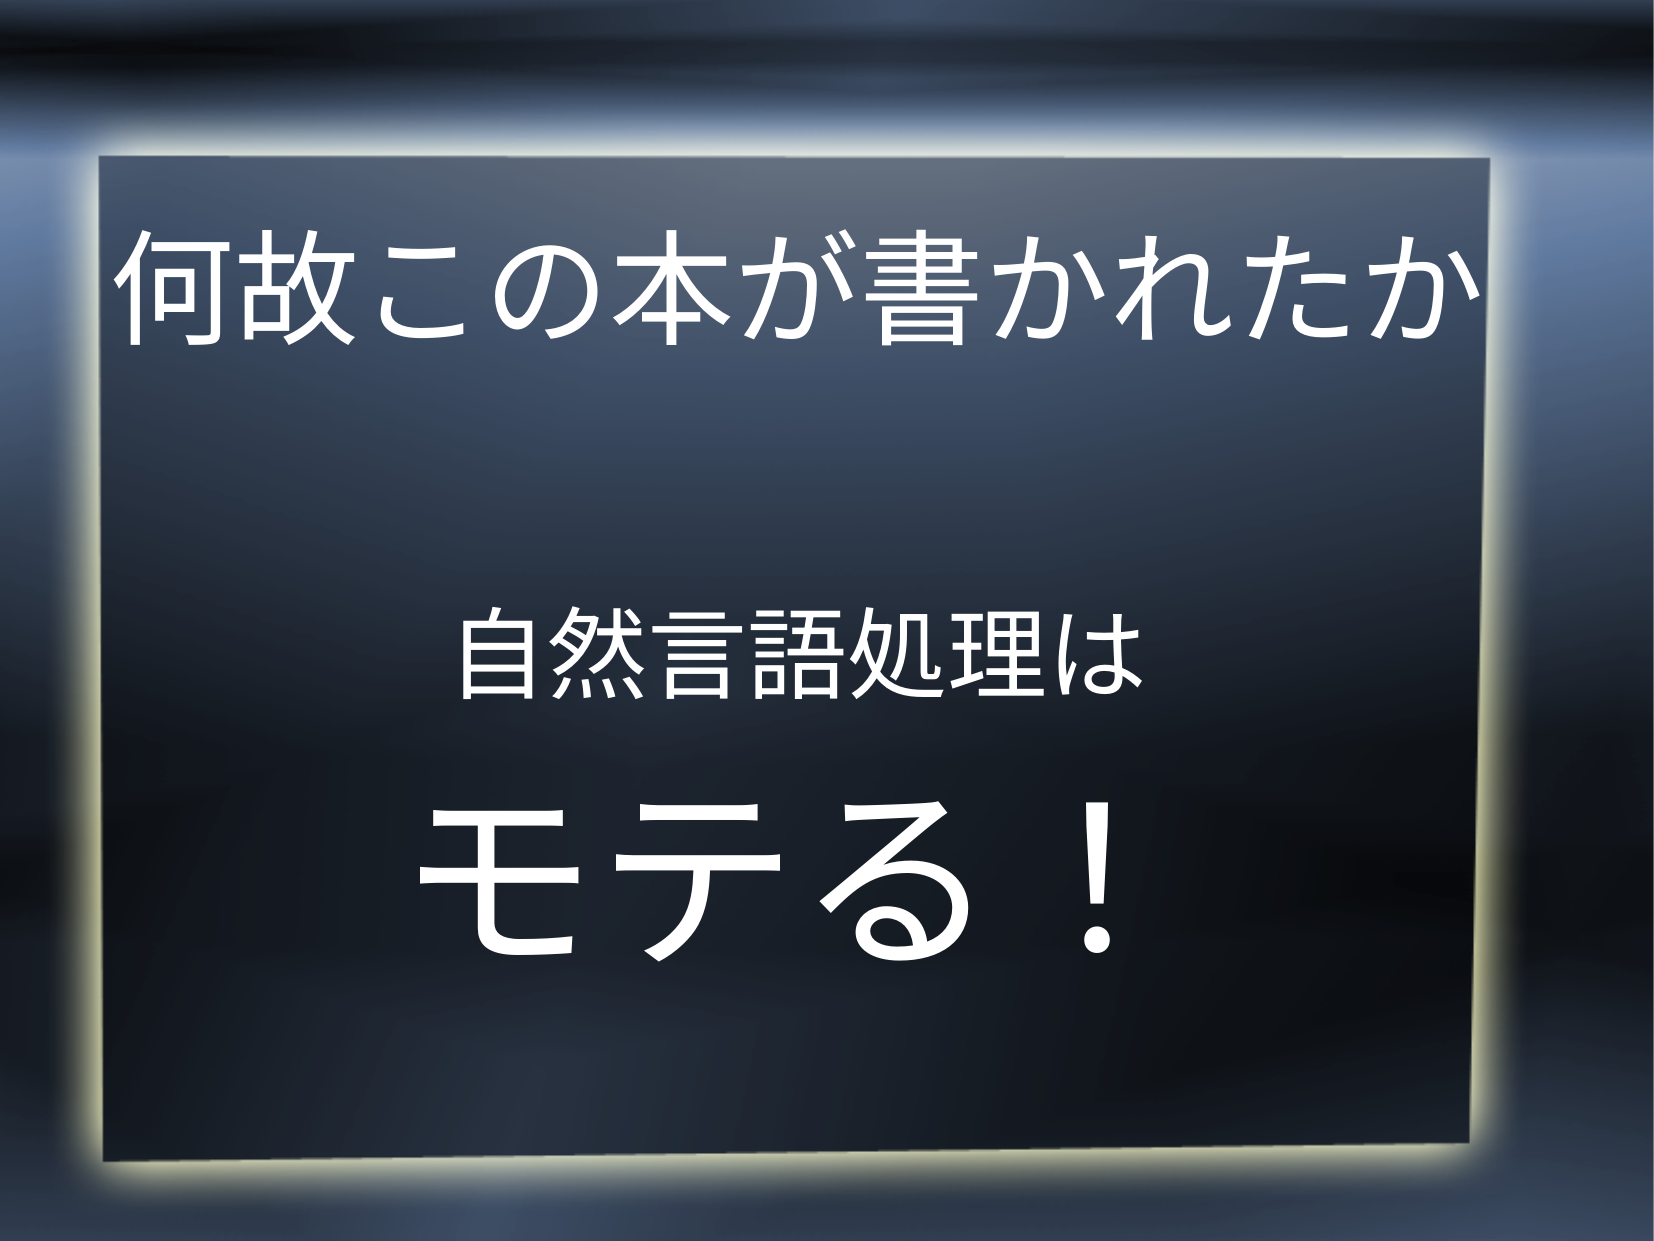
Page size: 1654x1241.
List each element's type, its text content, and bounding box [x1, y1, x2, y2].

picture [0, 0, 1654, 1241]
title 何故この本が書かれたか [88, 177, 1506, 384]
subtitle 自然言語処理は モテる！ [88, 472, 1506, 1114]
